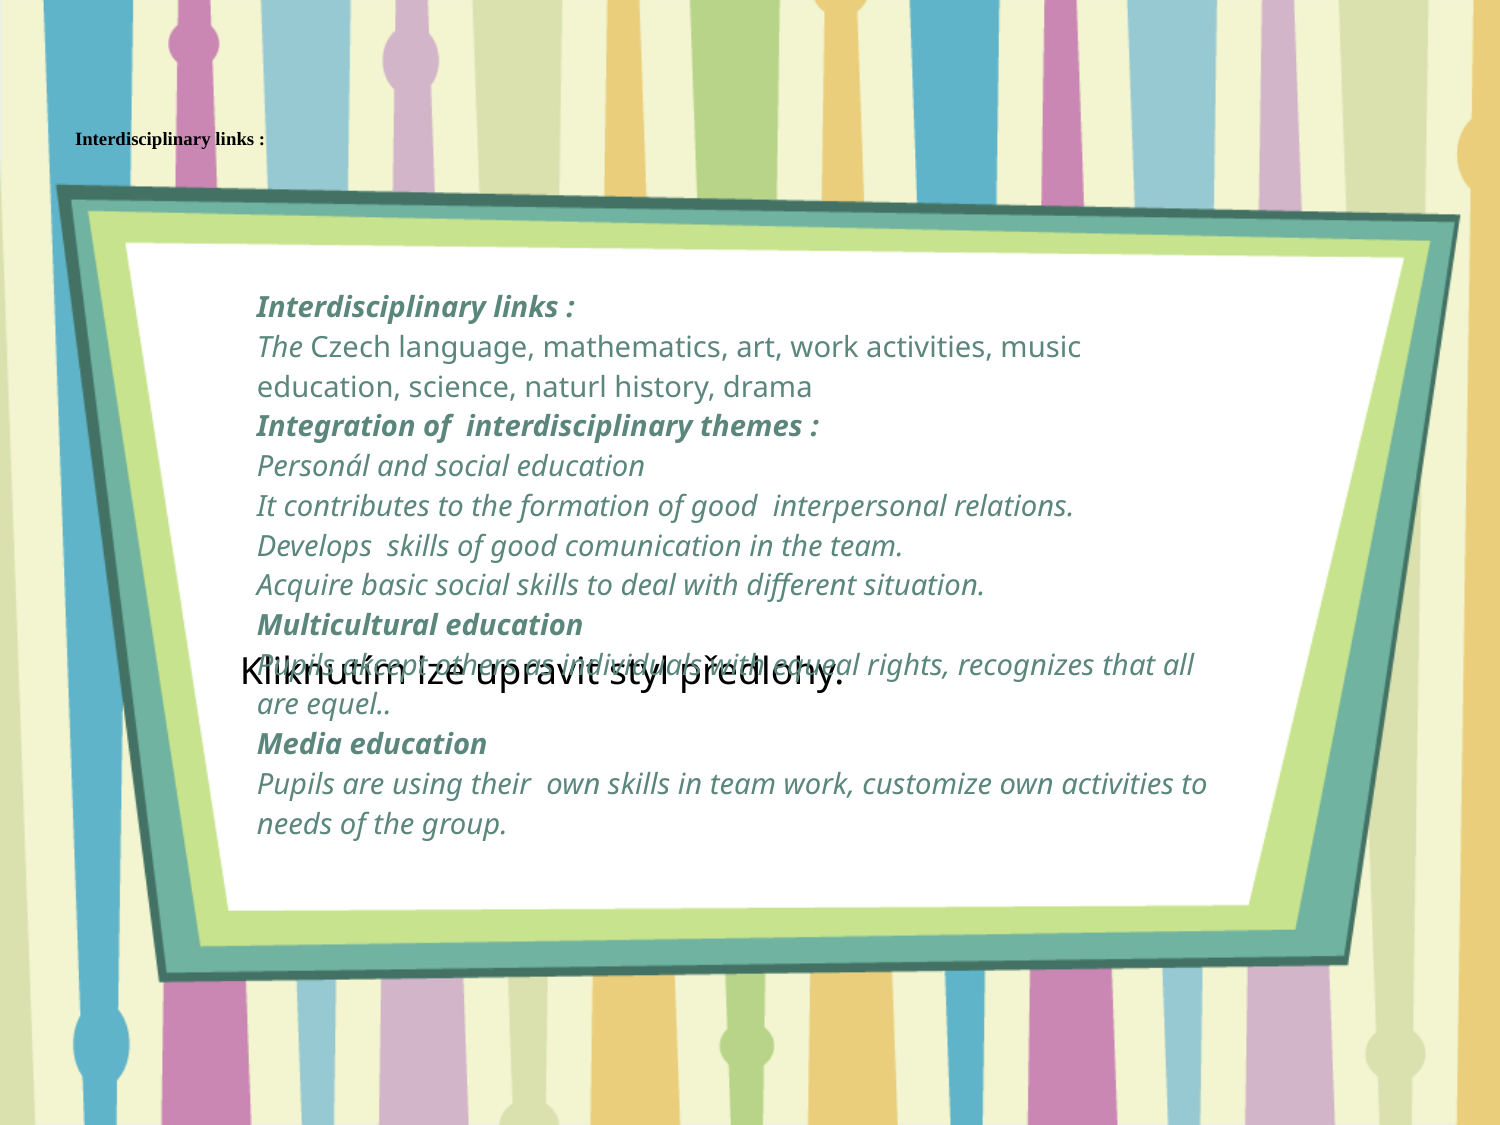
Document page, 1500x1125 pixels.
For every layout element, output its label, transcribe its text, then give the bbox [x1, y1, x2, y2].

text_box Interdisciplinary links : The Czech language, mathematics, art, work activities, music education, science, naturl history, drama Integration of interdisciplinary themes : Personál and social education It contributes to the formation of good interpersonal relations. Develops skills of good comunication in the team. Acquire basic social skills to deal with different situation. Multicultural education Pupils akcept others as individuals with equeal rights, recognizes that all are equel.. Media education Pupils are using their own skills in team work, customize own activities to needs of the group. [242, 278, 1247, 894]
title Interdisciplinary links : [75, 44, 1425, 233]
picture [0, 0, 1500, 1125]
